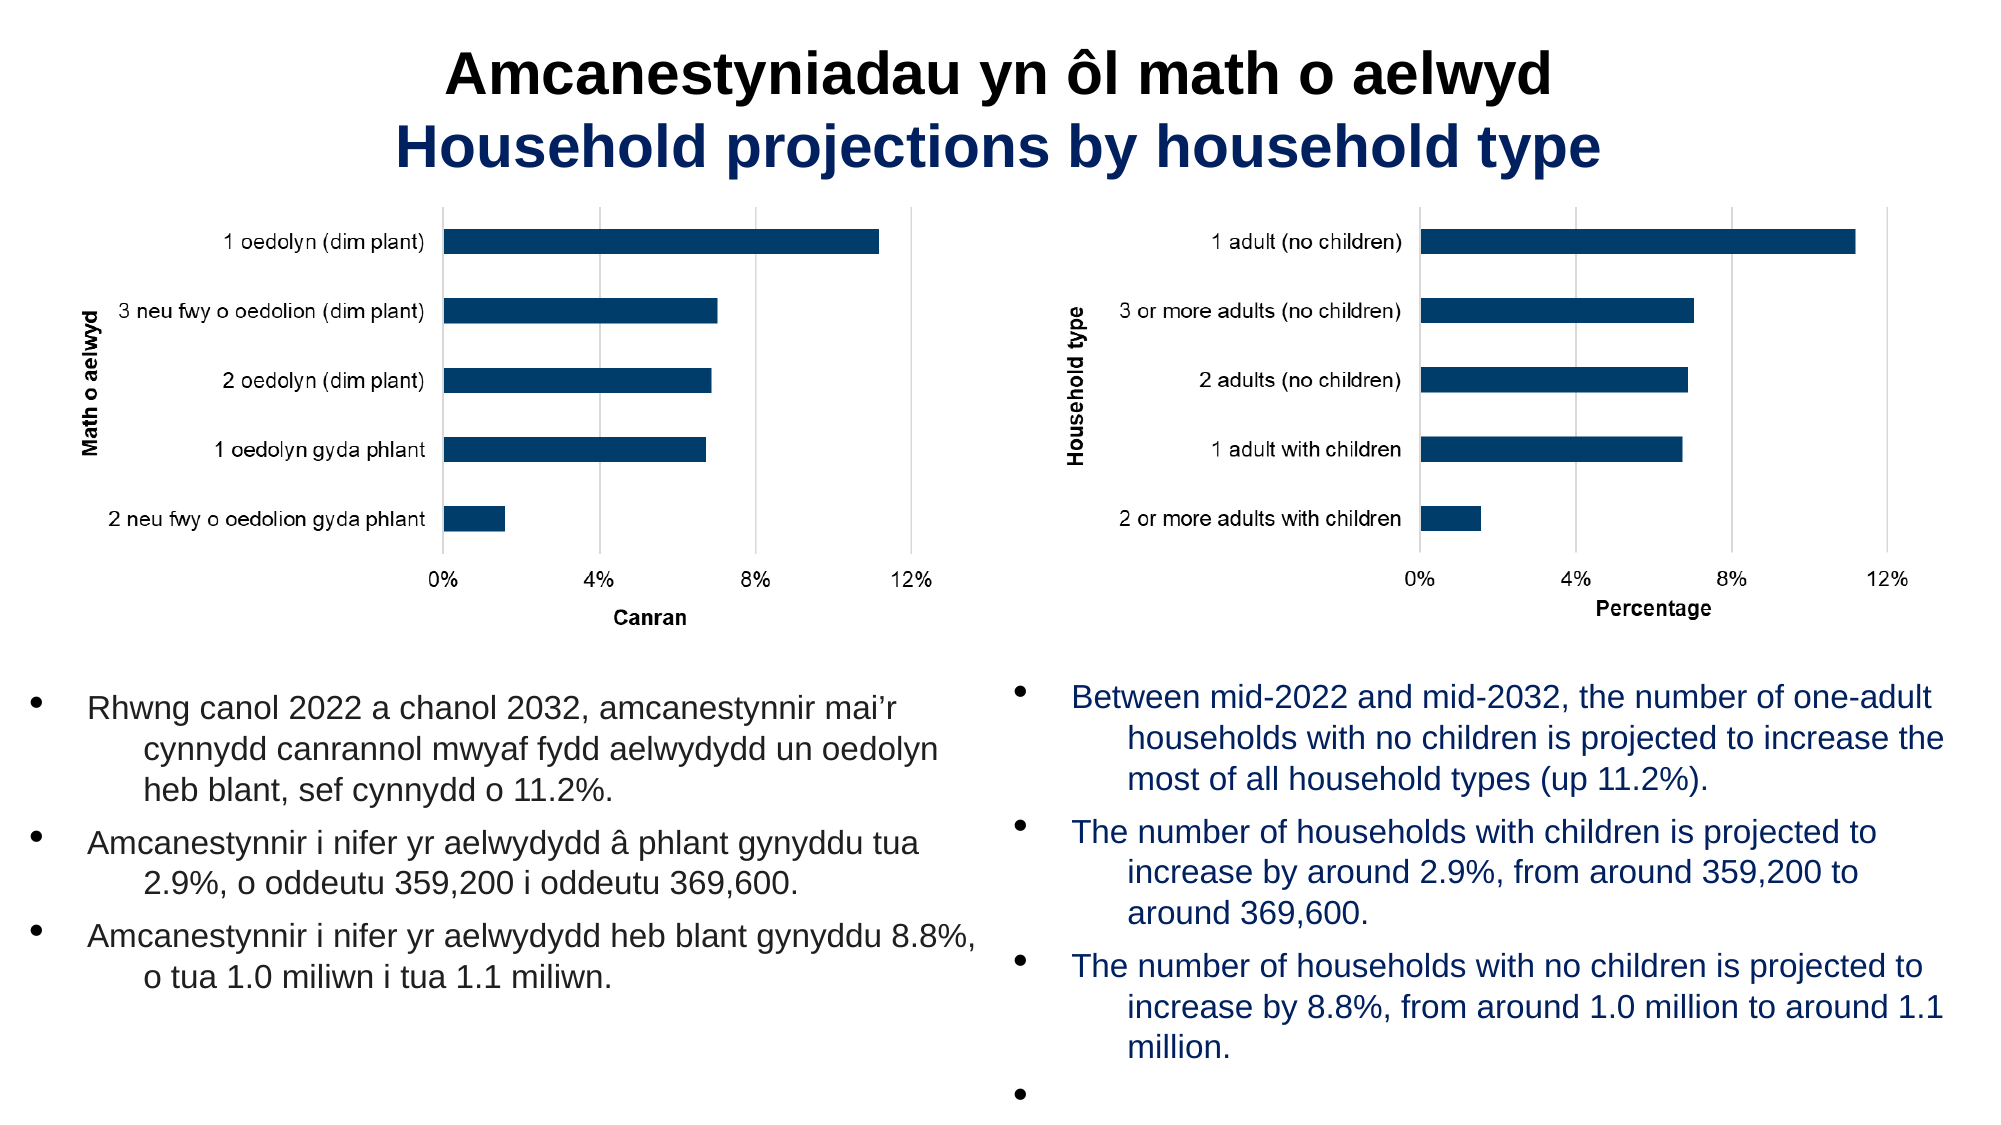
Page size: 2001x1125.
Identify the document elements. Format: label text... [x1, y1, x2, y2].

picture [63, 188, 962, 642]
title Amcanestyniadau yn ôl math o aelwyd Household projections by household type [15, 25, 1985, 188]
text_box Rhwng canol 2022 a chanol 2032, amcanestynnir mai’r cynnydd canrannol mwyaf fydd aelwydydd un oedolyn heb blant, sef cynnydd o 11.2%. Amcanestynnir i nifer yr aelwydydd â phlant gynyddu tua 2.9%, o oddeutu 359,200 i oddeutu 369,600. Amcanestynnir i nifer yr aelwydydd heb blant gynyddu 8.8%, o tua 1.0 miliwn i tua 1.1 miliwn. [15, 678, 1000, 1125]
picture [1039, 188, 1938, 642]
list Between mid-2022 and mid-2032, the number of one-adult households with no children is projected to increase the most of all household types (up 11.2%). The number of households with children is projected to increase by around 2.9%, from around 359,200 to around 369,600. The number of households with no children is projected to increase by 8.8%, from around 1.0 million to around 1.1 million. [999, 667, 1985, 1115]
